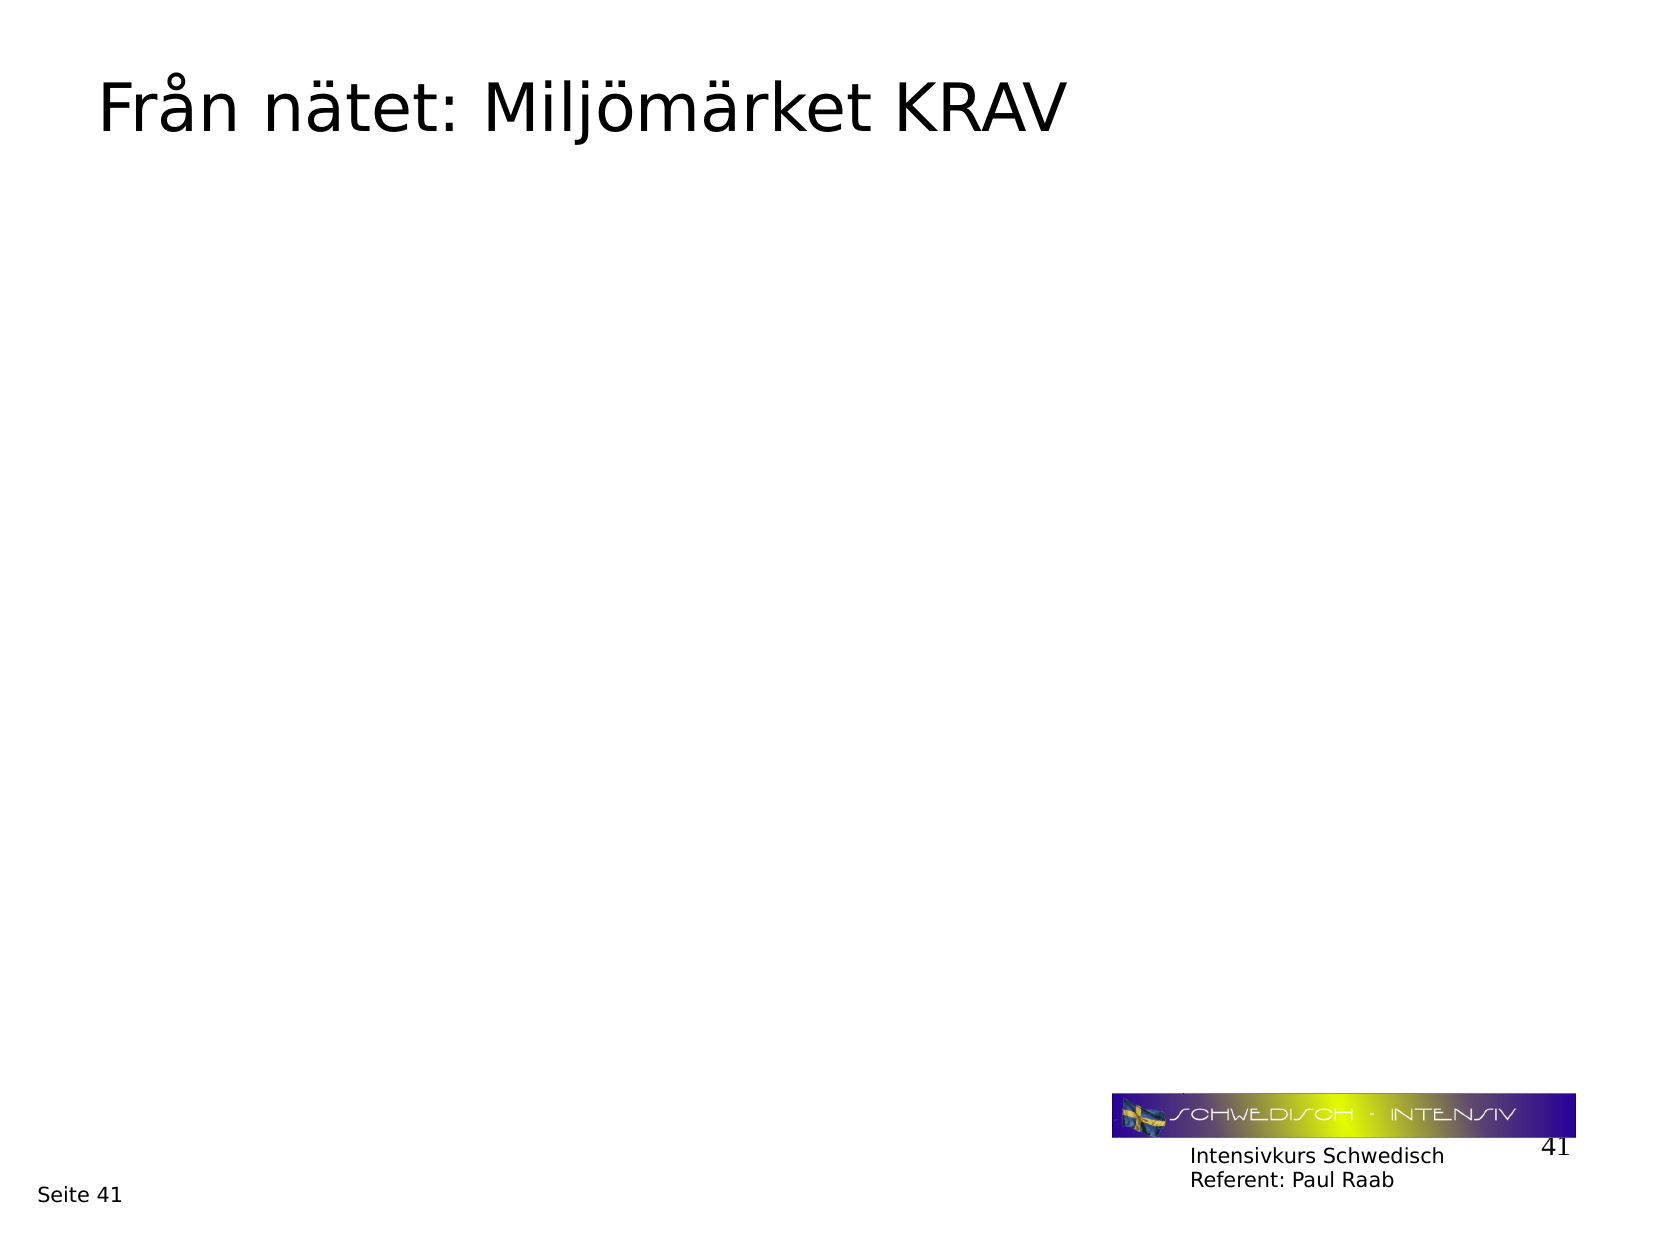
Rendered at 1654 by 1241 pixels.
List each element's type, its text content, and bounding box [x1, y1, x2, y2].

picture [1112, 1093, 1576, 1138]
text_box Från nätet: Miljömärket KRAV [61, 62, 1126, 155]
